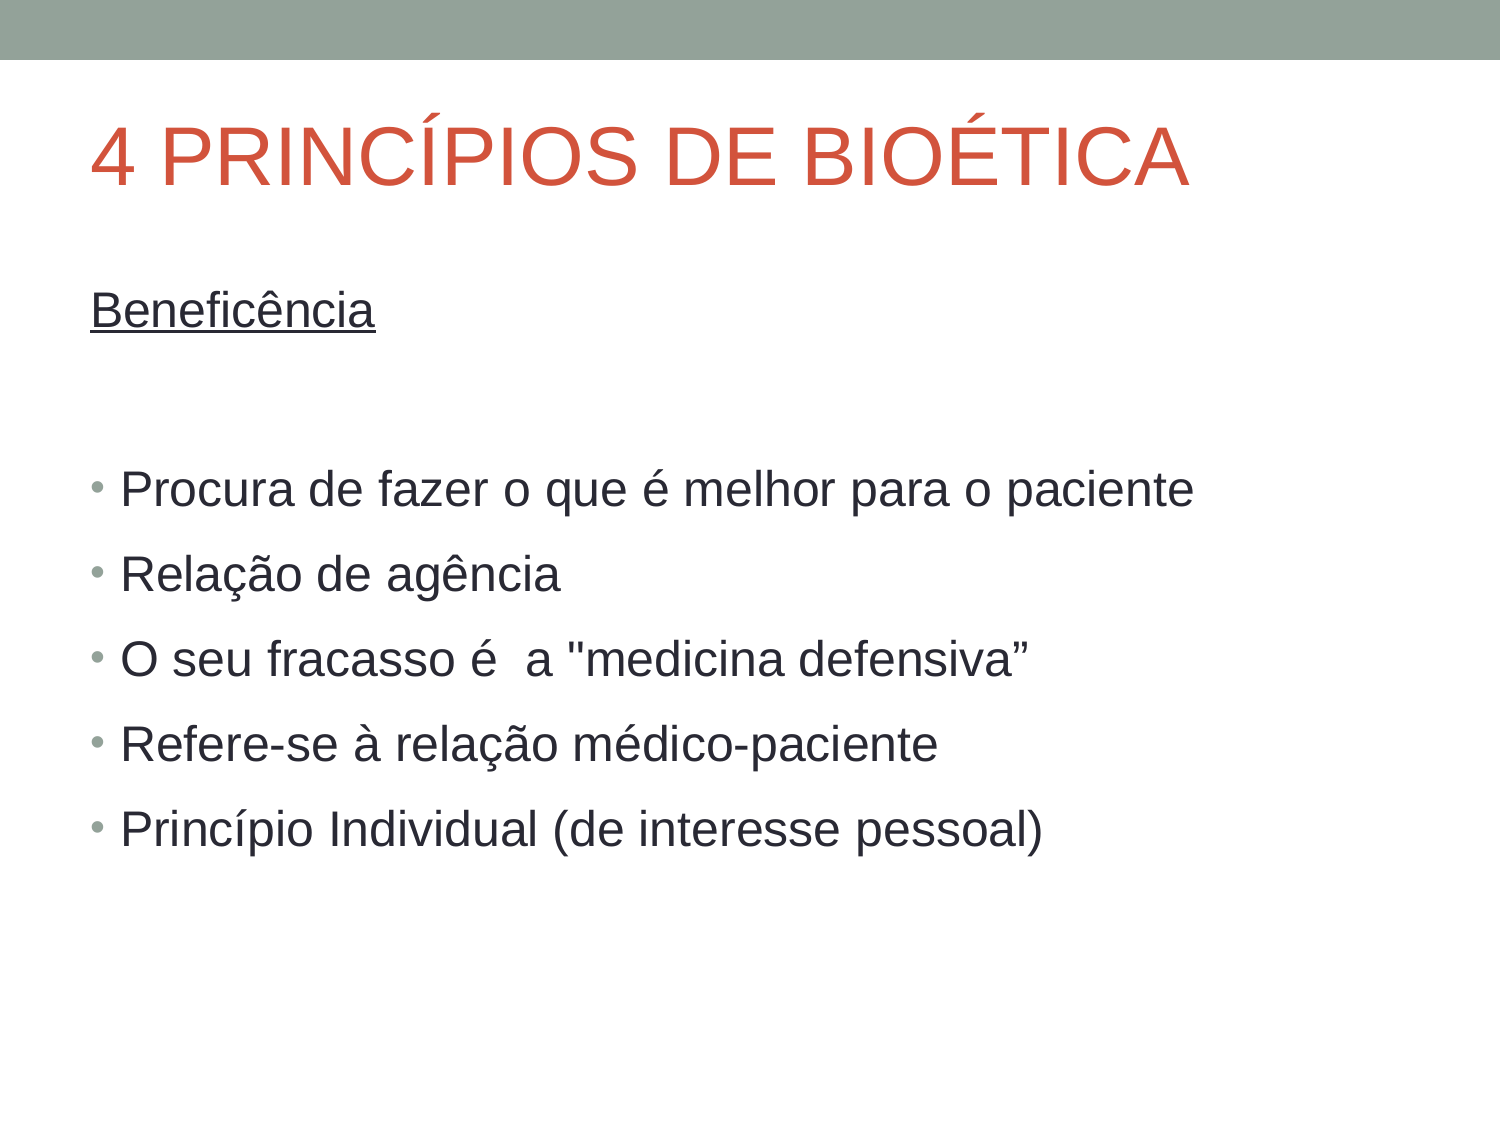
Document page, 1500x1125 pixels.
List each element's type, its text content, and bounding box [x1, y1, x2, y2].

title 4 PRINCÍPIOS DE BIOÉTICA [75, 87, 1425, 262]
list Beneficência Procura de fazer o que é melhor para o paciente Relação de agência O seu fracasso é a "medicina defensiva” Refere-se à relação médico-paciente Princípio Individual (de interesse pessoal) [75, 262, 1425, 1063]
